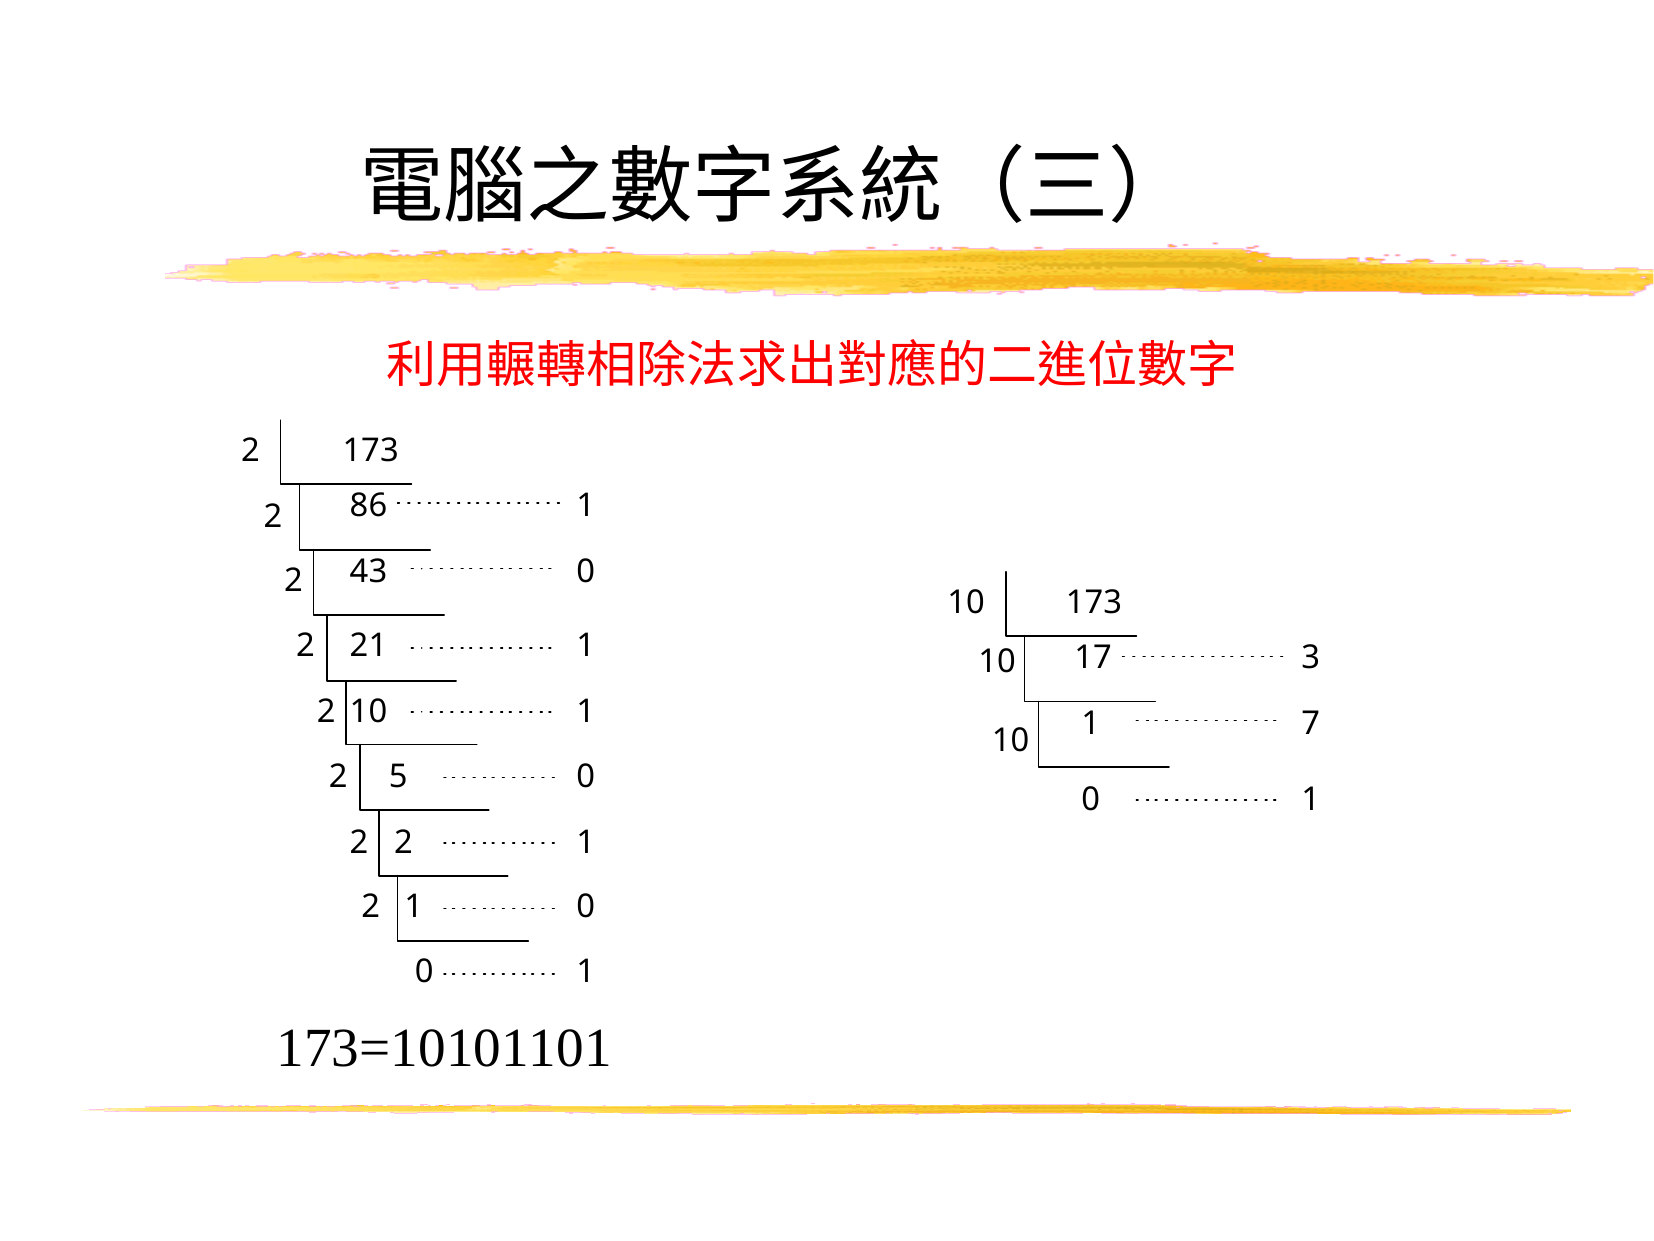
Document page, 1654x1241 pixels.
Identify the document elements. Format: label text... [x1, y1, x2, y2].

picture [165, 237, 1654, 308]
text_box 利用輾轉相除法求出對應的二進位數字 [372, 316, 1343, 400]
picture [82, 1102, 1571, 1117]
chart [220, 413, 613, 1002]
title 電腦之數字系統（三） [73, 25, 1479, 249]
text_box 173=10101101 [261, 1005, 630, 1089]
chart [923, 564, 1338, 828]
